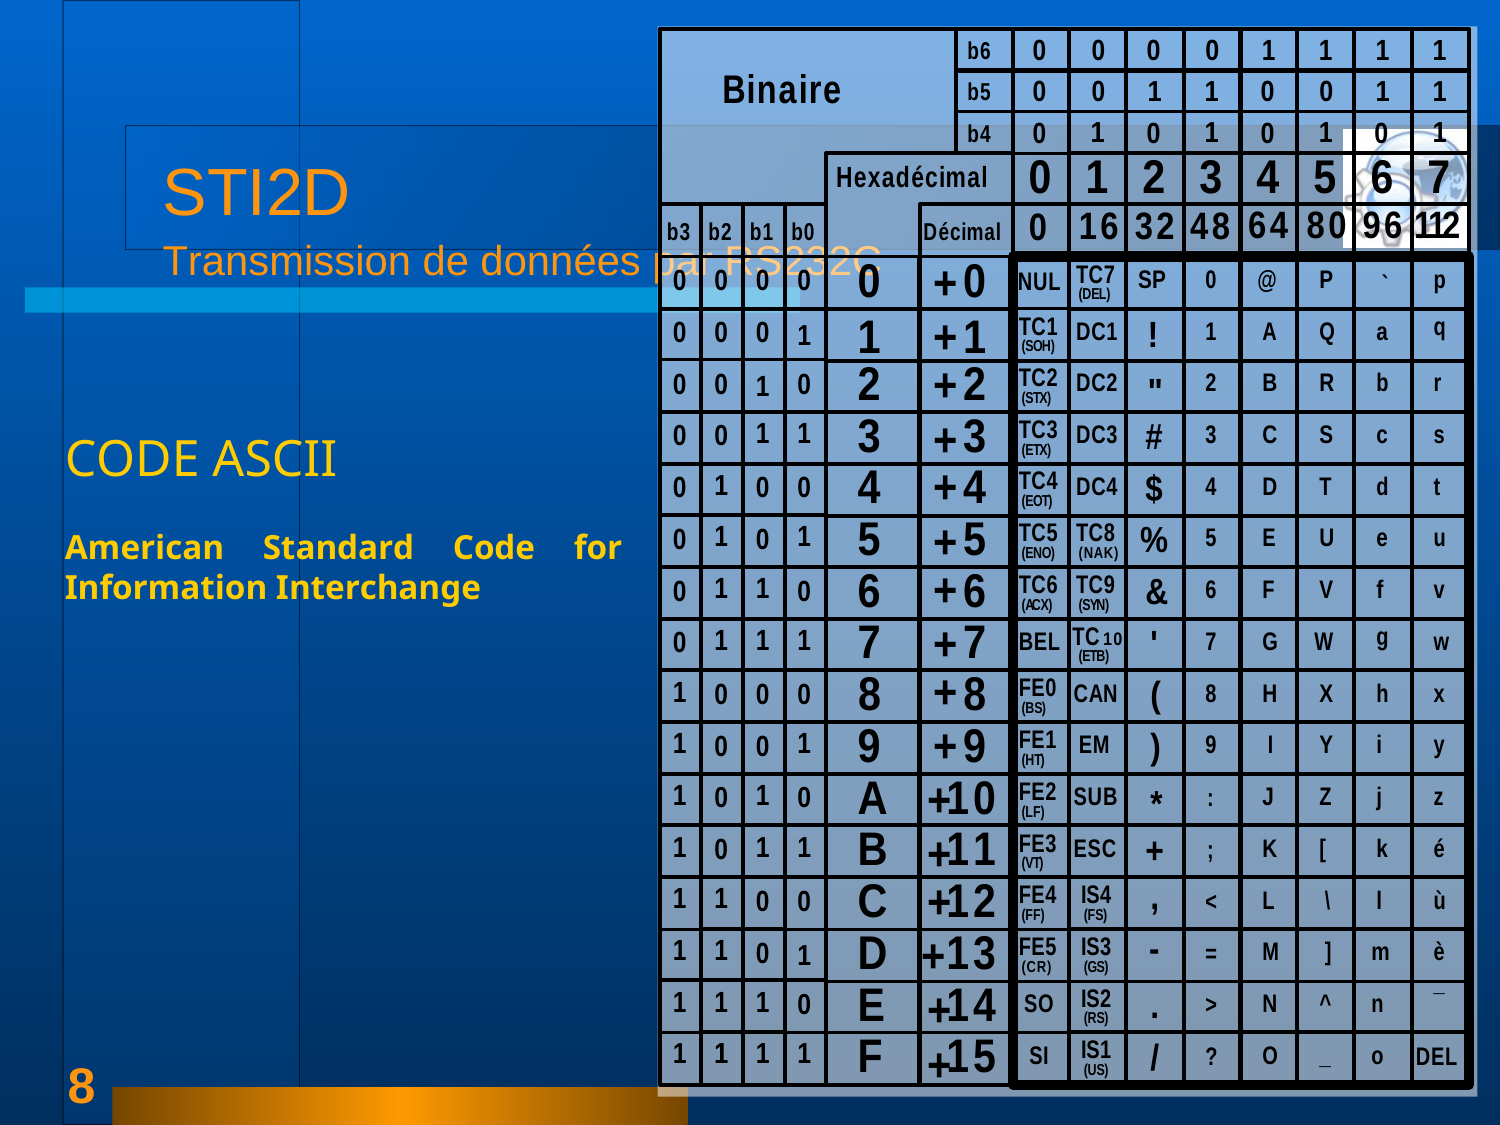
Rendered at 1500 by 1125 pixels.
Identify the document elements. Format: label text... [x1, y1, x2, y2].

chart [657, 26, 1478, 1097]
text_box CODE ASCII American Standard Code for Information Interchange [50, 353, 638, 679]
